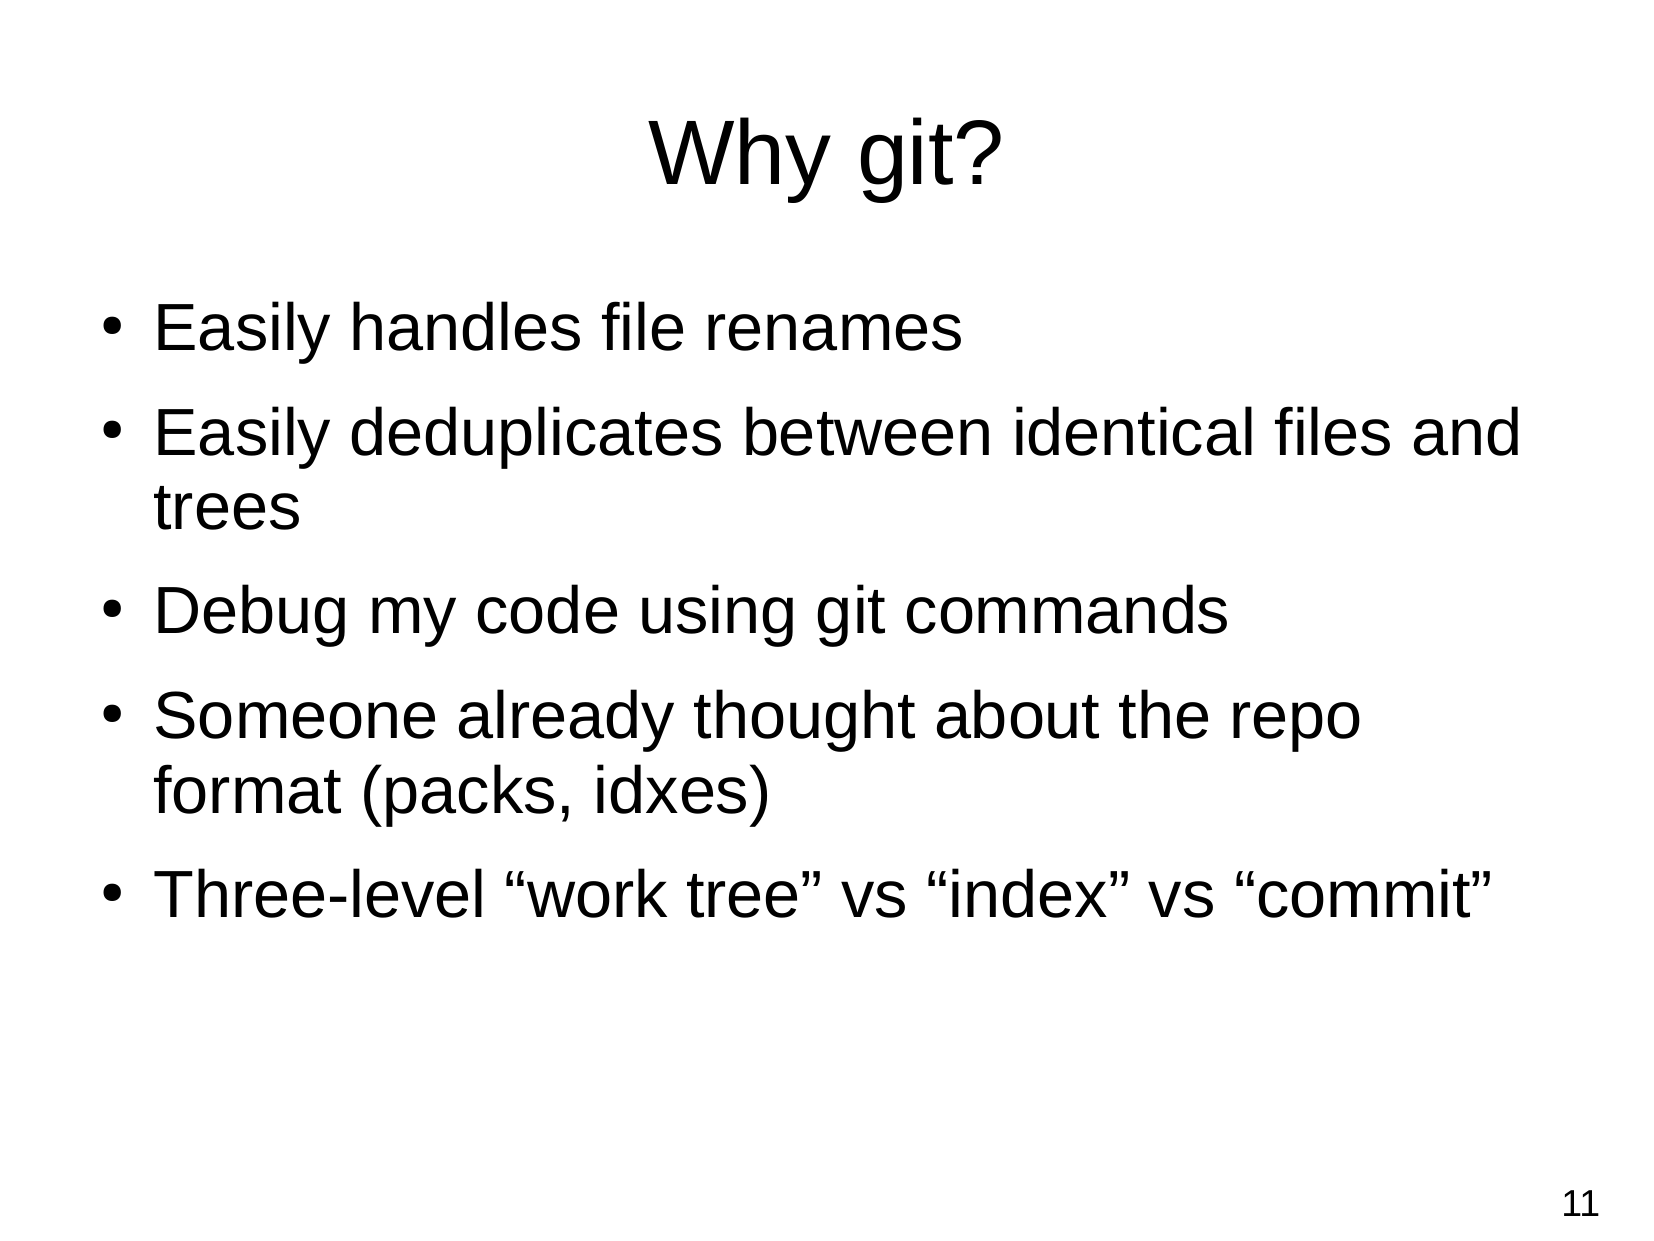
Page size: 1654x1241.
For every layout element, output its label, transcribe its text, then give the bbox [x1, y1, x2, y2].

title Why git? [82, 49, 1571, 257]
list Easily handles file renames Easily deduplicates between identical files and trees Debug my code using git commands Someone already thought about the repo format (packs, idxes) Three-level “work tree” vs “index” vs “commit” [82, 290, 1571, 1109]
text_box 11 [1546, 1174, 1616, 1232]
